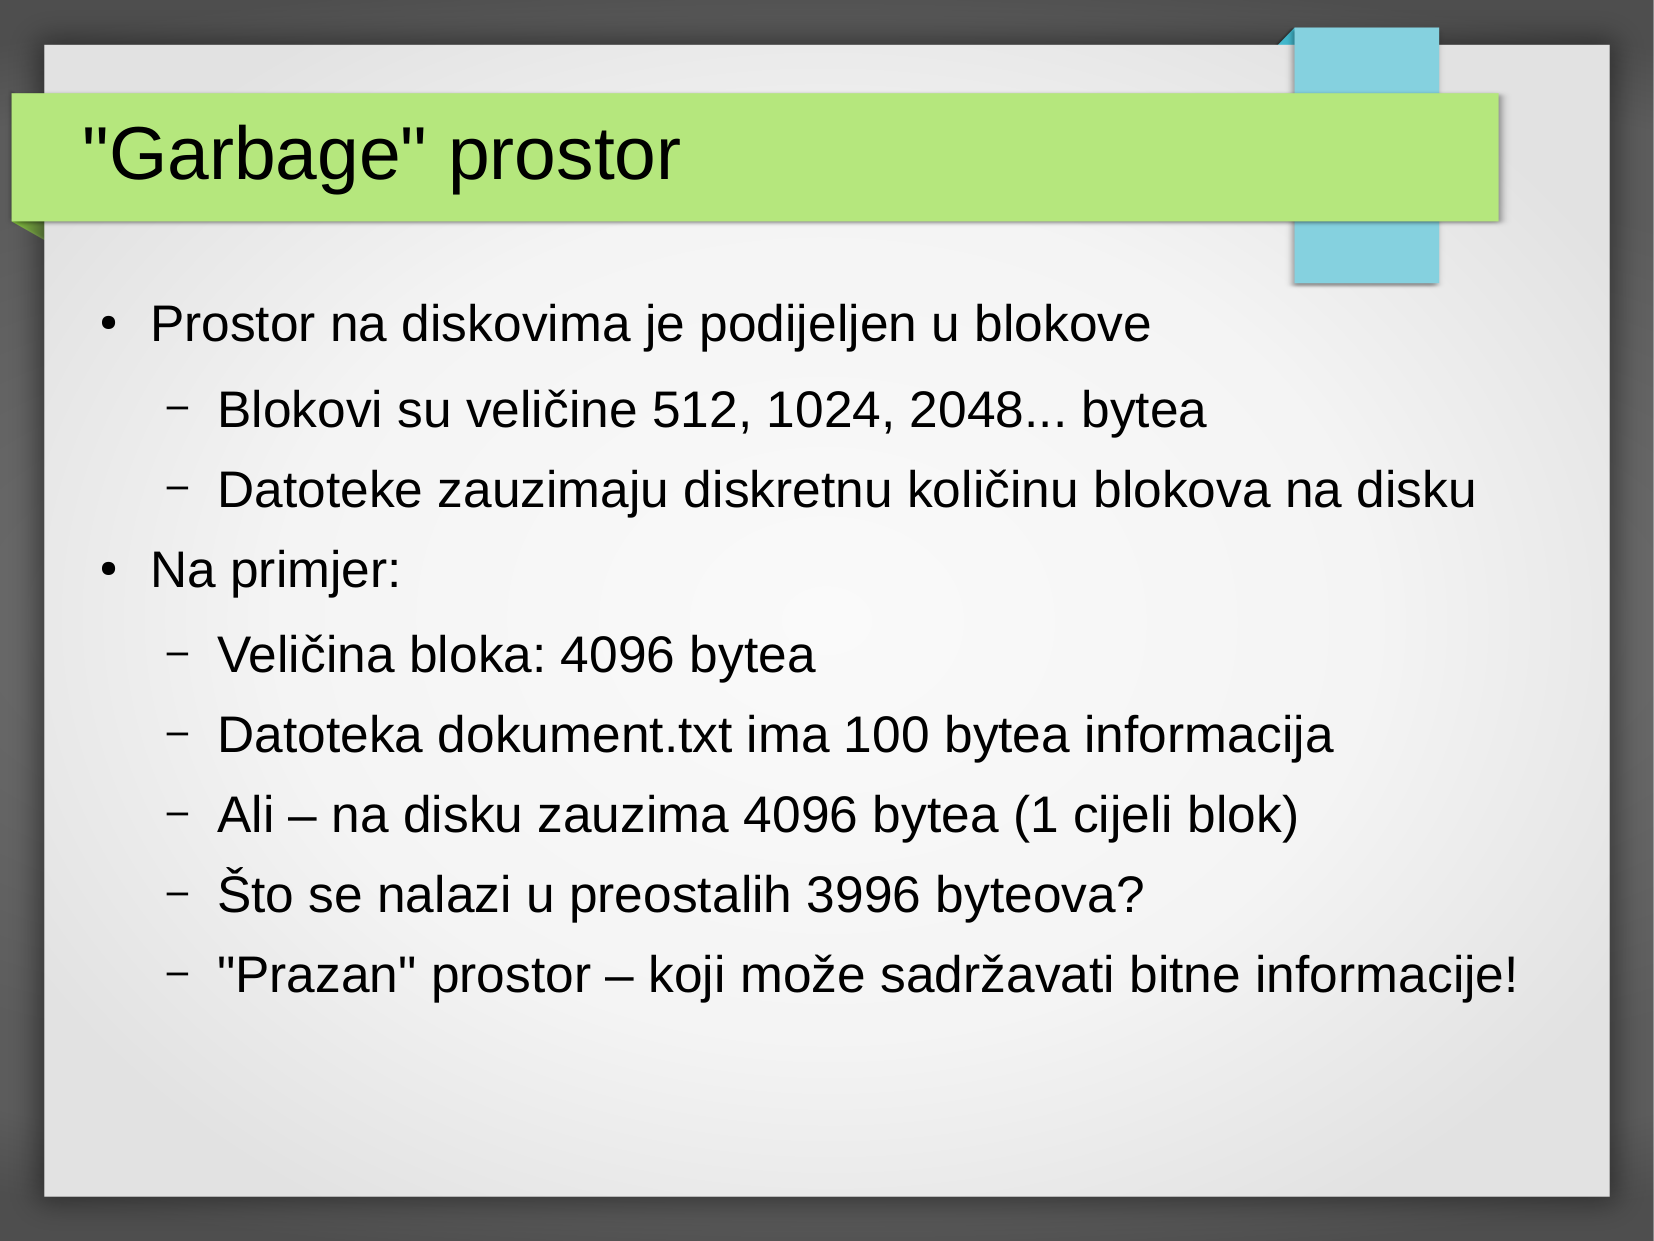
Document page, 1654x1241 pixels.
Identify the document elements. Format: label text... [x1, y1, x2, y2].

title "Garbage" prostor [82, 94, 1264, 213]
list Prostor na diskovima je podijeljen u blokove Blokovi su veličine 512, 1024, 2048... bytea Datoteke zauzimaju diskretnu količinu blokova na disku Na primjer: Veličina bloka: 4096 bytea Datoteka dokument.txt ima 100 bytea informacija Ali – na disku zauzima 4096 bytea (1 cijeli blok) Što se nalazi u preostalih 3996 byteova? "Prazan" prostor – koji može sadržavati bitne informacije! [82, 295, 1571, 1015]
picture [0, 0, 1654, 1241]
